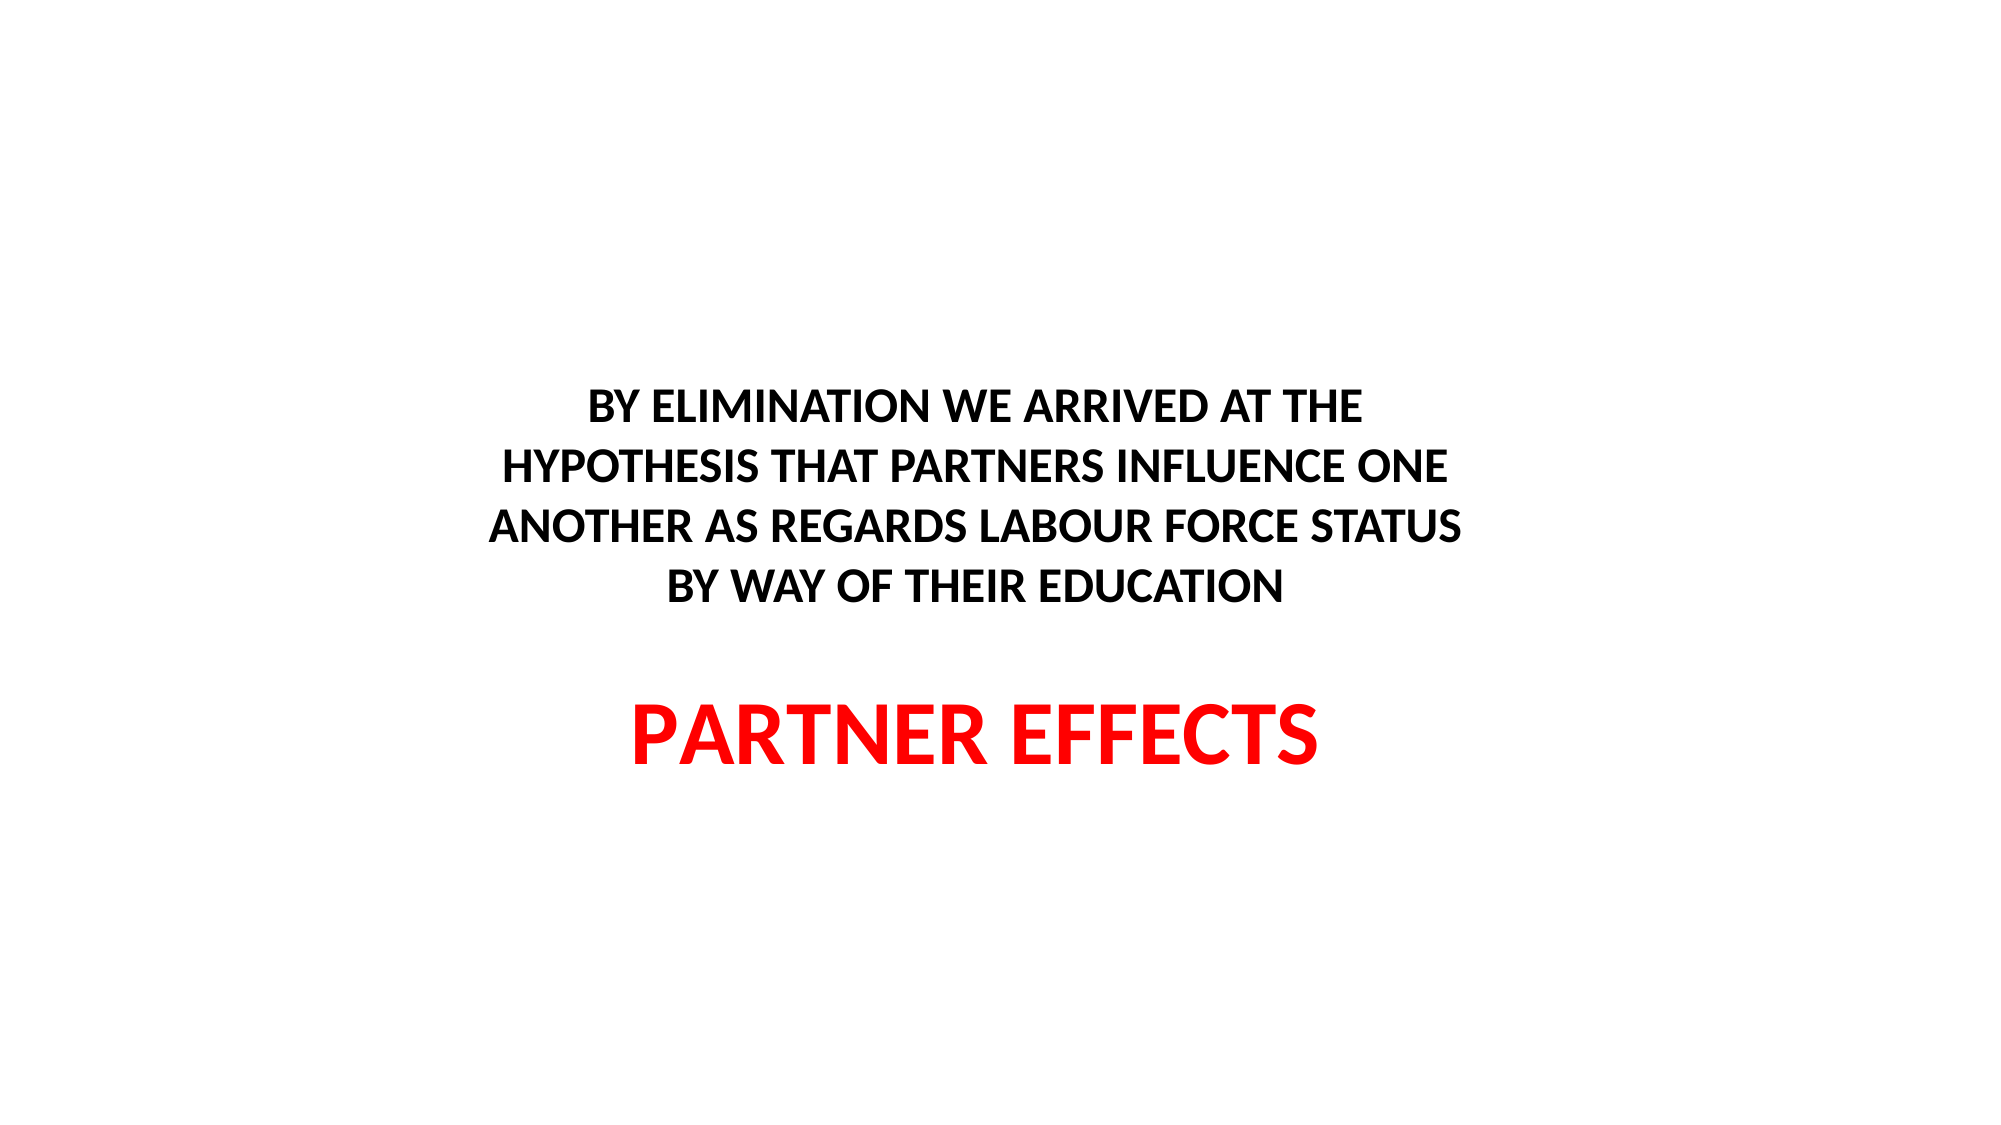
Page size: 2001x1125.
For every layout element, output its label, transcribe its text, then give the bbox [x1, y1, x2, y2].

text_box BY ELIMINATION WE ARRIVED AT THE HYPOTHESIS THAT PARTNERS INFLUENCE ONE ANOTHER AS REGARDS LABOUR FORCE STATUS BY WAY OF THEIR EDUCATION PARTNER EFFECTS [464, 365, 1487, 795]
